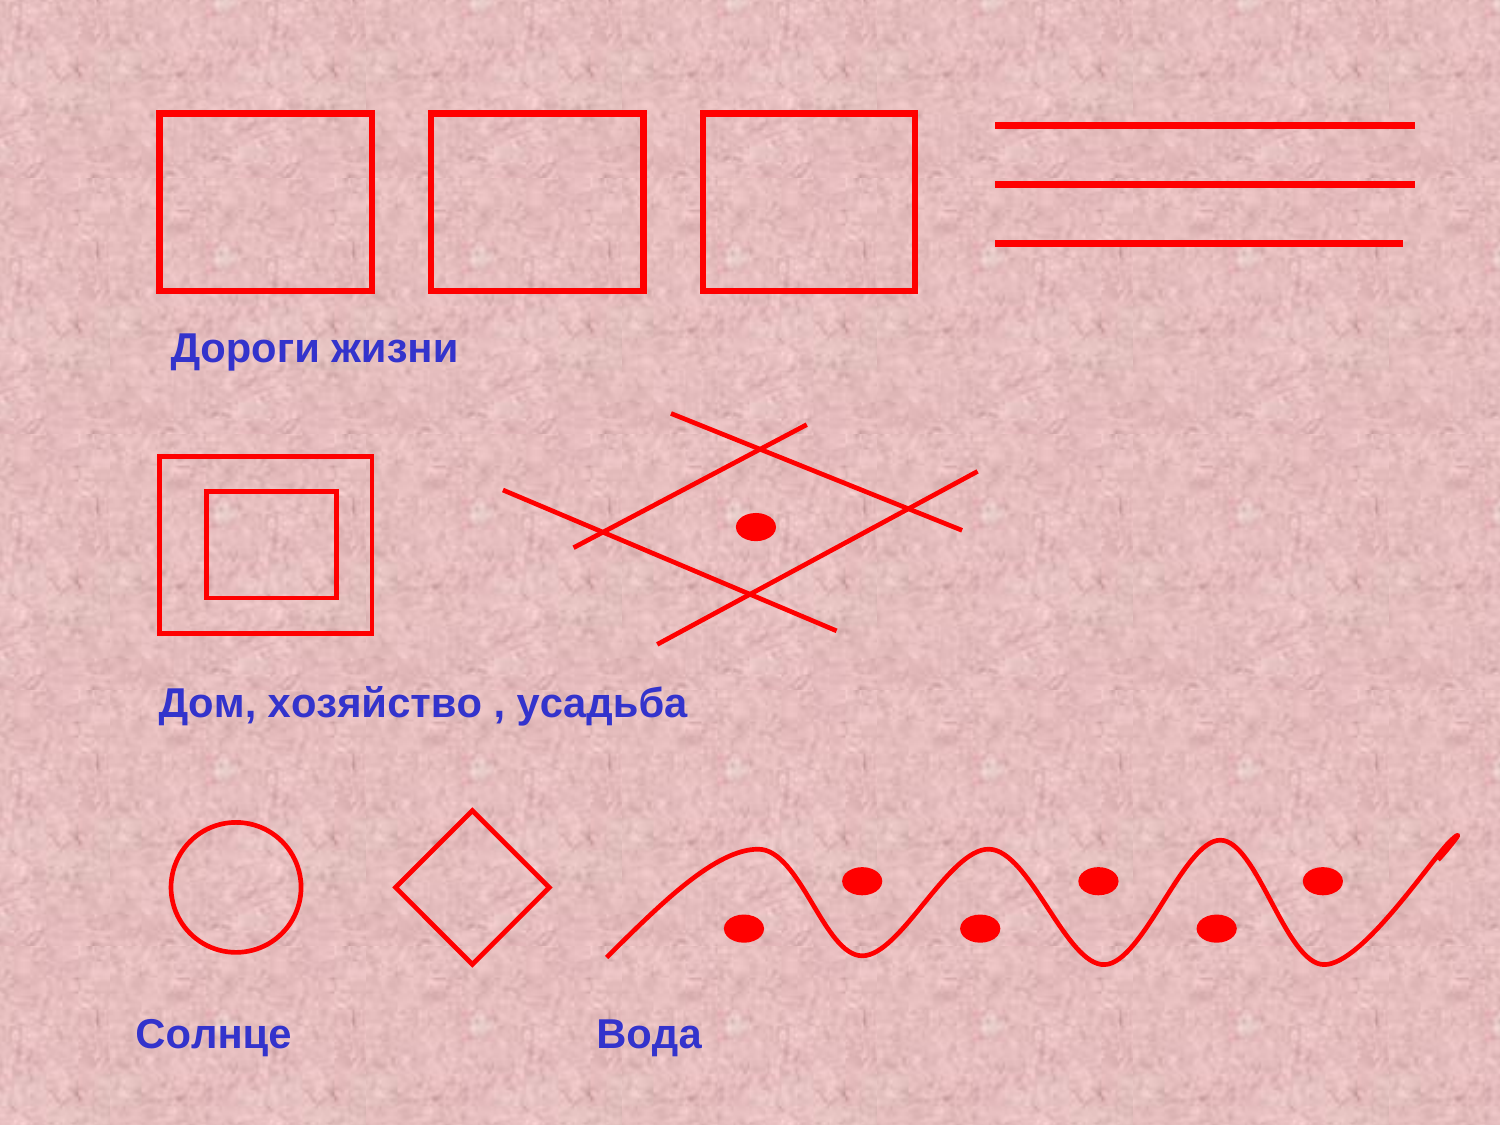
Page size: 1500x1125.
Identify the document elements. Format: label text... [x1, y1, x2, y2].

text_box Вода [581, 998, 717, 1065]
text_box [726, 916, 762, 941]
picture [0, 0, 1500, 1125]
text_box [962, 916, 998, 941]
text_box [1305, 869, 1341, 893]
text_box [1080, 869, 1117, 893]
text_box Дороги жизни [155, 313, 474, 380]
text_box [844, 869, 880, 893]
text_box [1198, 916, 1235, 941]
text_box Солнце [120, 998, 307, 1065]
text_box Дом, хозяйство , усадьба [143, 667, 703, 734]
text_box [738, 515, 774, 539]
